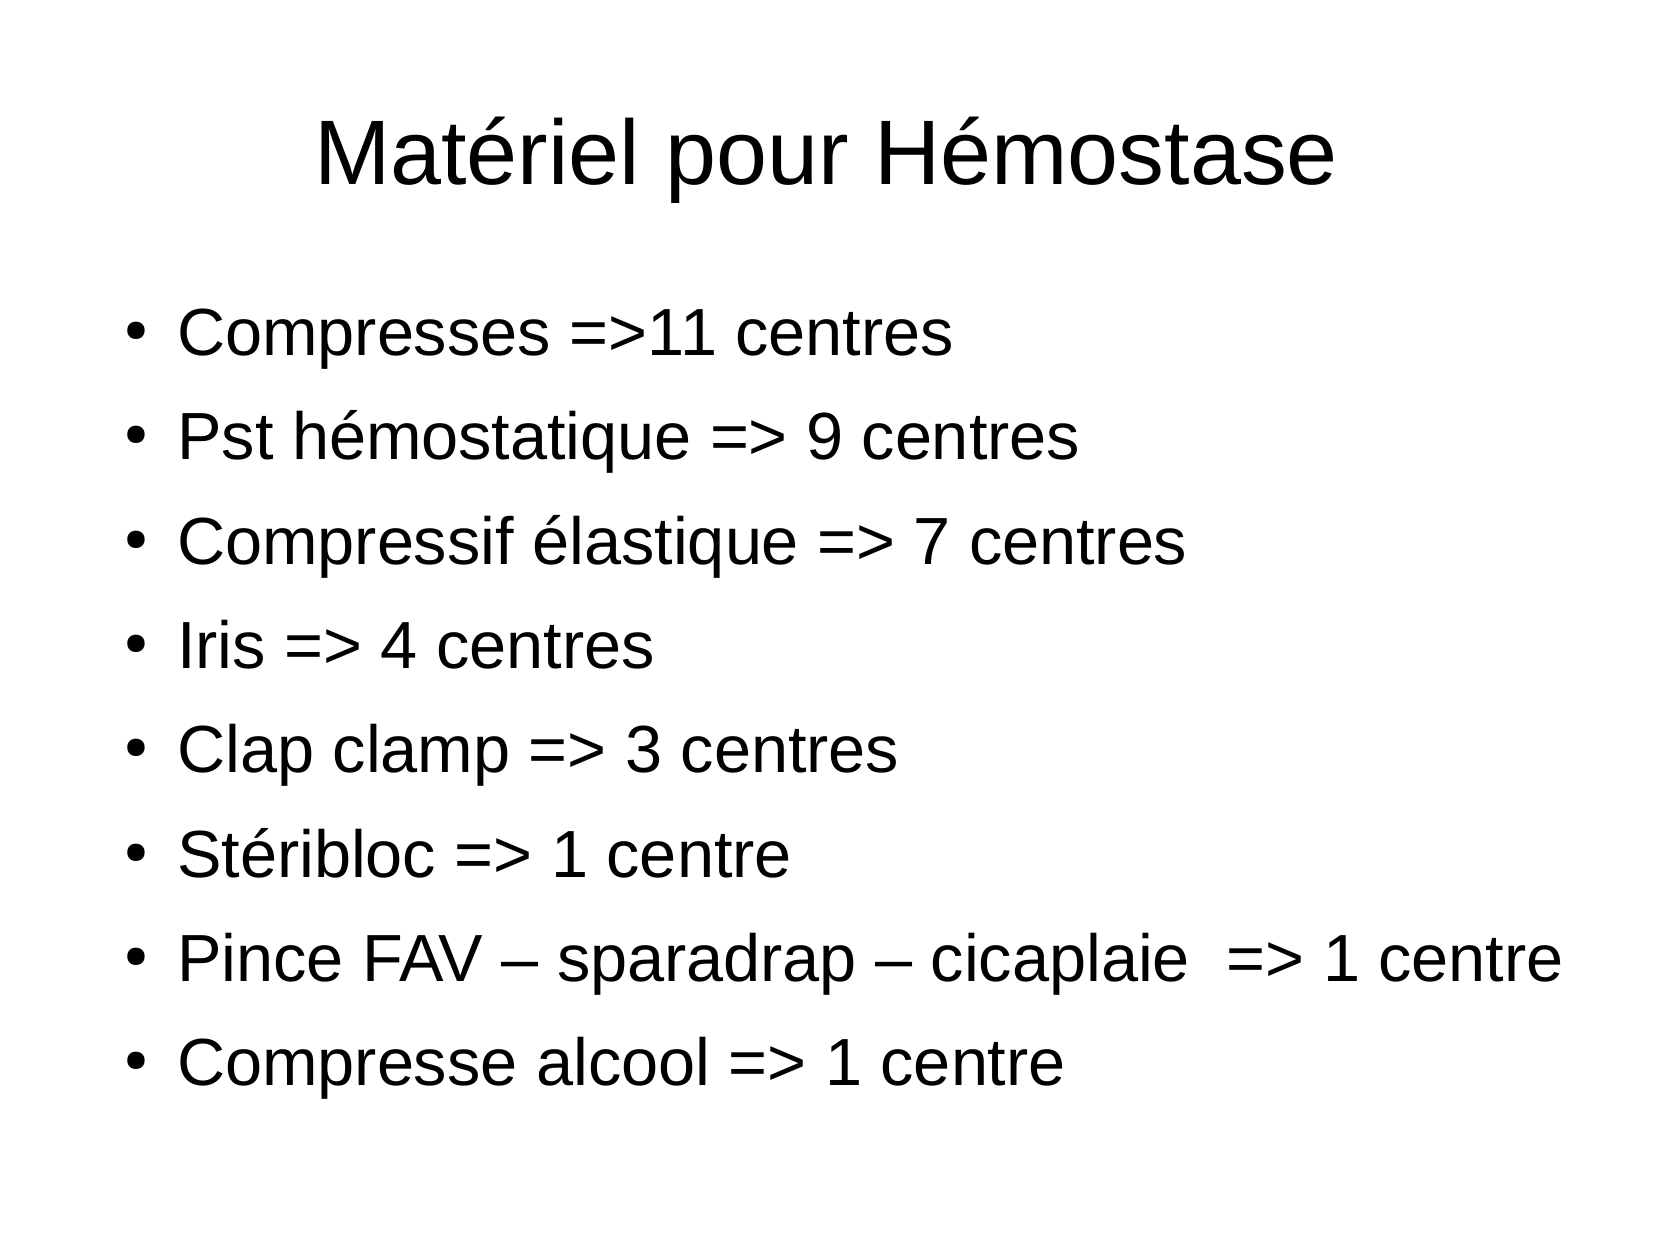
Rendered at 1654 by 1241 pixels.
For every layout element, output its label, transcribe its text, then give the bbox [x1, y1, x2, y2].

title Matériel pour Hémostase [82, 49, 1571, 257]
list Compresses =>11 centres Pst hémostatique => 9 centres Compressif élastique => 7 centres Iris => 4 centres Clap clamp => 3 centres Stéribloc => 1 centre Pince FAV – sparadrap – cicaplaie => 1 centre Compresse alcool => 1 centre [106, 295, 1595, 1114]
